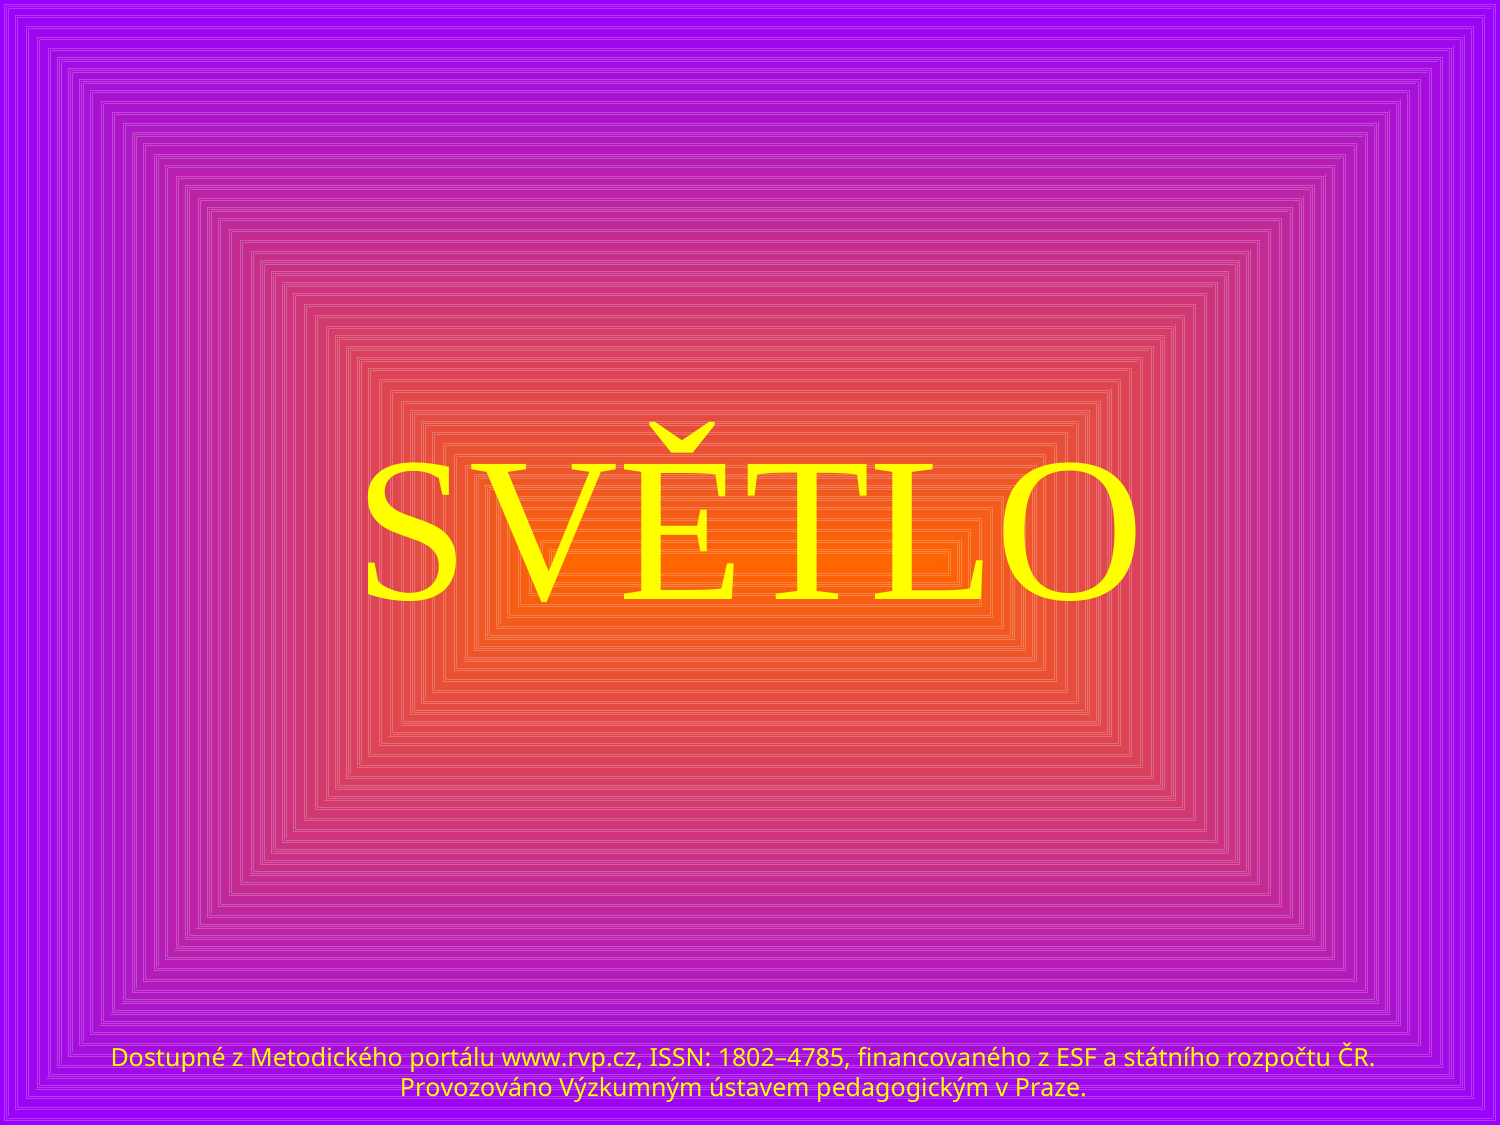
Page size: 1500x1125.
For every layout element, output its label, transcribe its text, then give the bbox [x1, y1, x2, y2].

text_box Dostupné z Metodického portálu www.rvp.cz, ISSN: 1802–4785, financovaného z ESF a státního rozpočtu ČR. Provozováno Výzkumným ústavem pedagogickým v Praze. [35, 1041, 1454, 1102]
text_box SVĚTLO [0, 385, 1500, 649]
